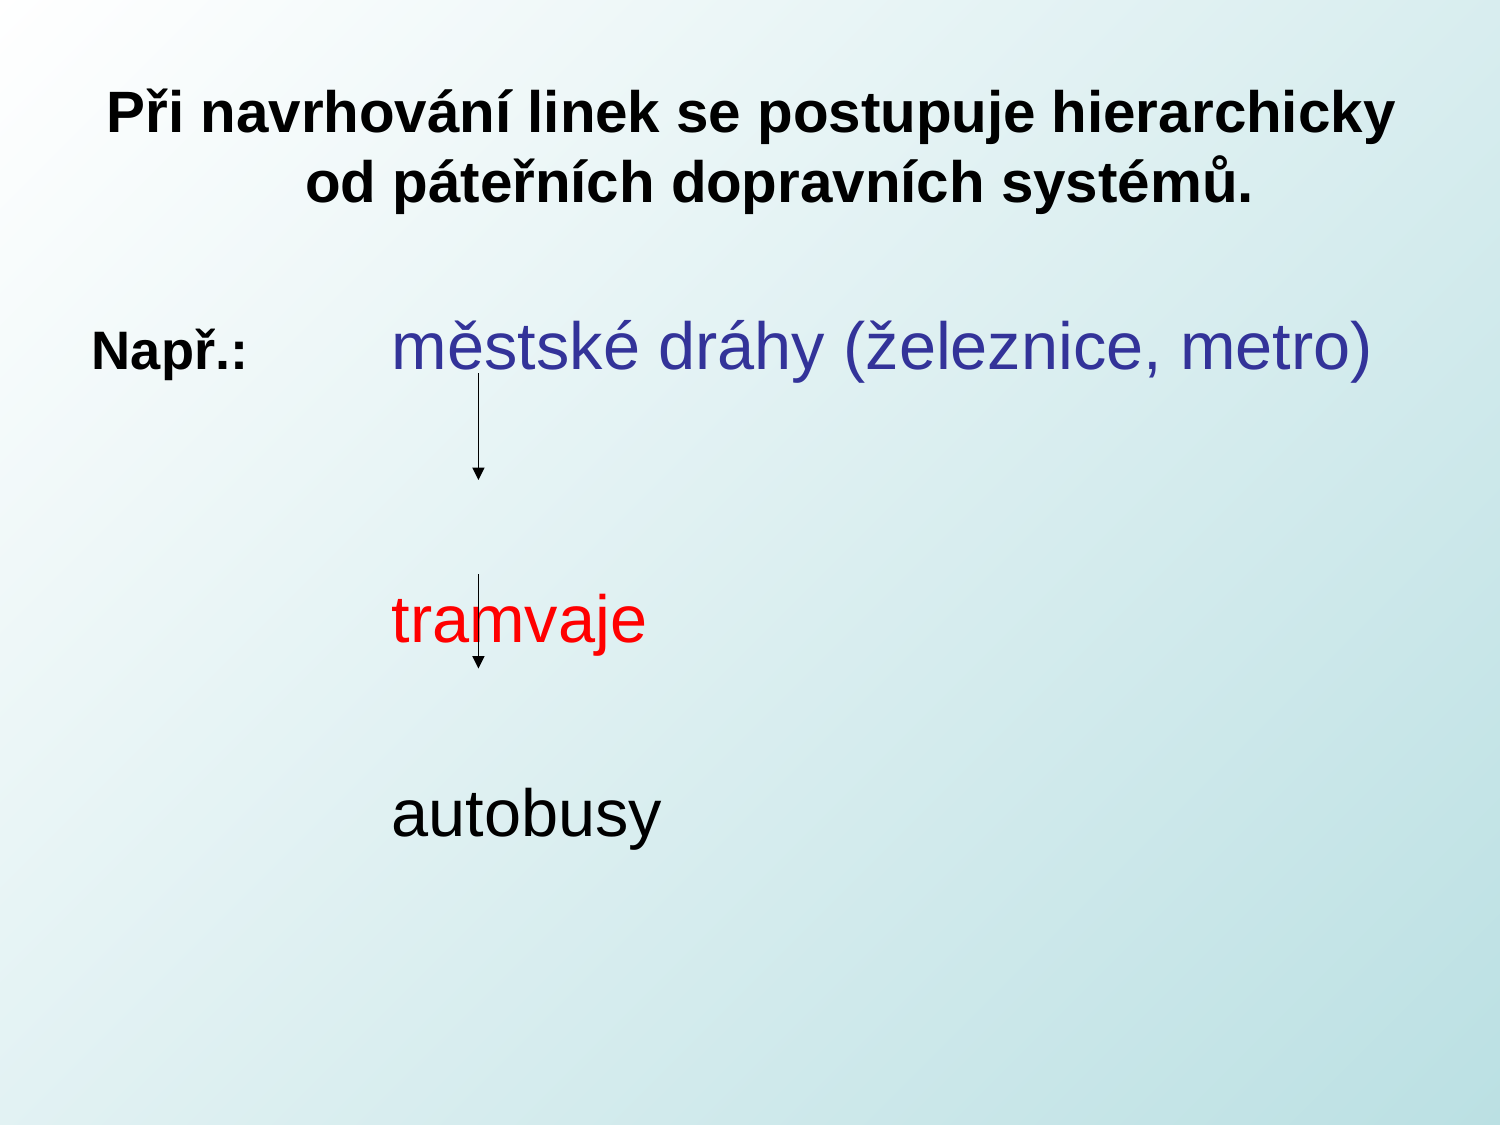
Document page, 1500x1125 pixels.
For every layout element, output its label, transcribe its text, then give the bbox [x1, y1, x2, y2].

list Při navrhování linek se postupuje hierarchicky od páteřních dopravních systémů. Např.: městské dráhy (železnice, metro) tramvaje autobusy [76, 66, 1427, 1035]
